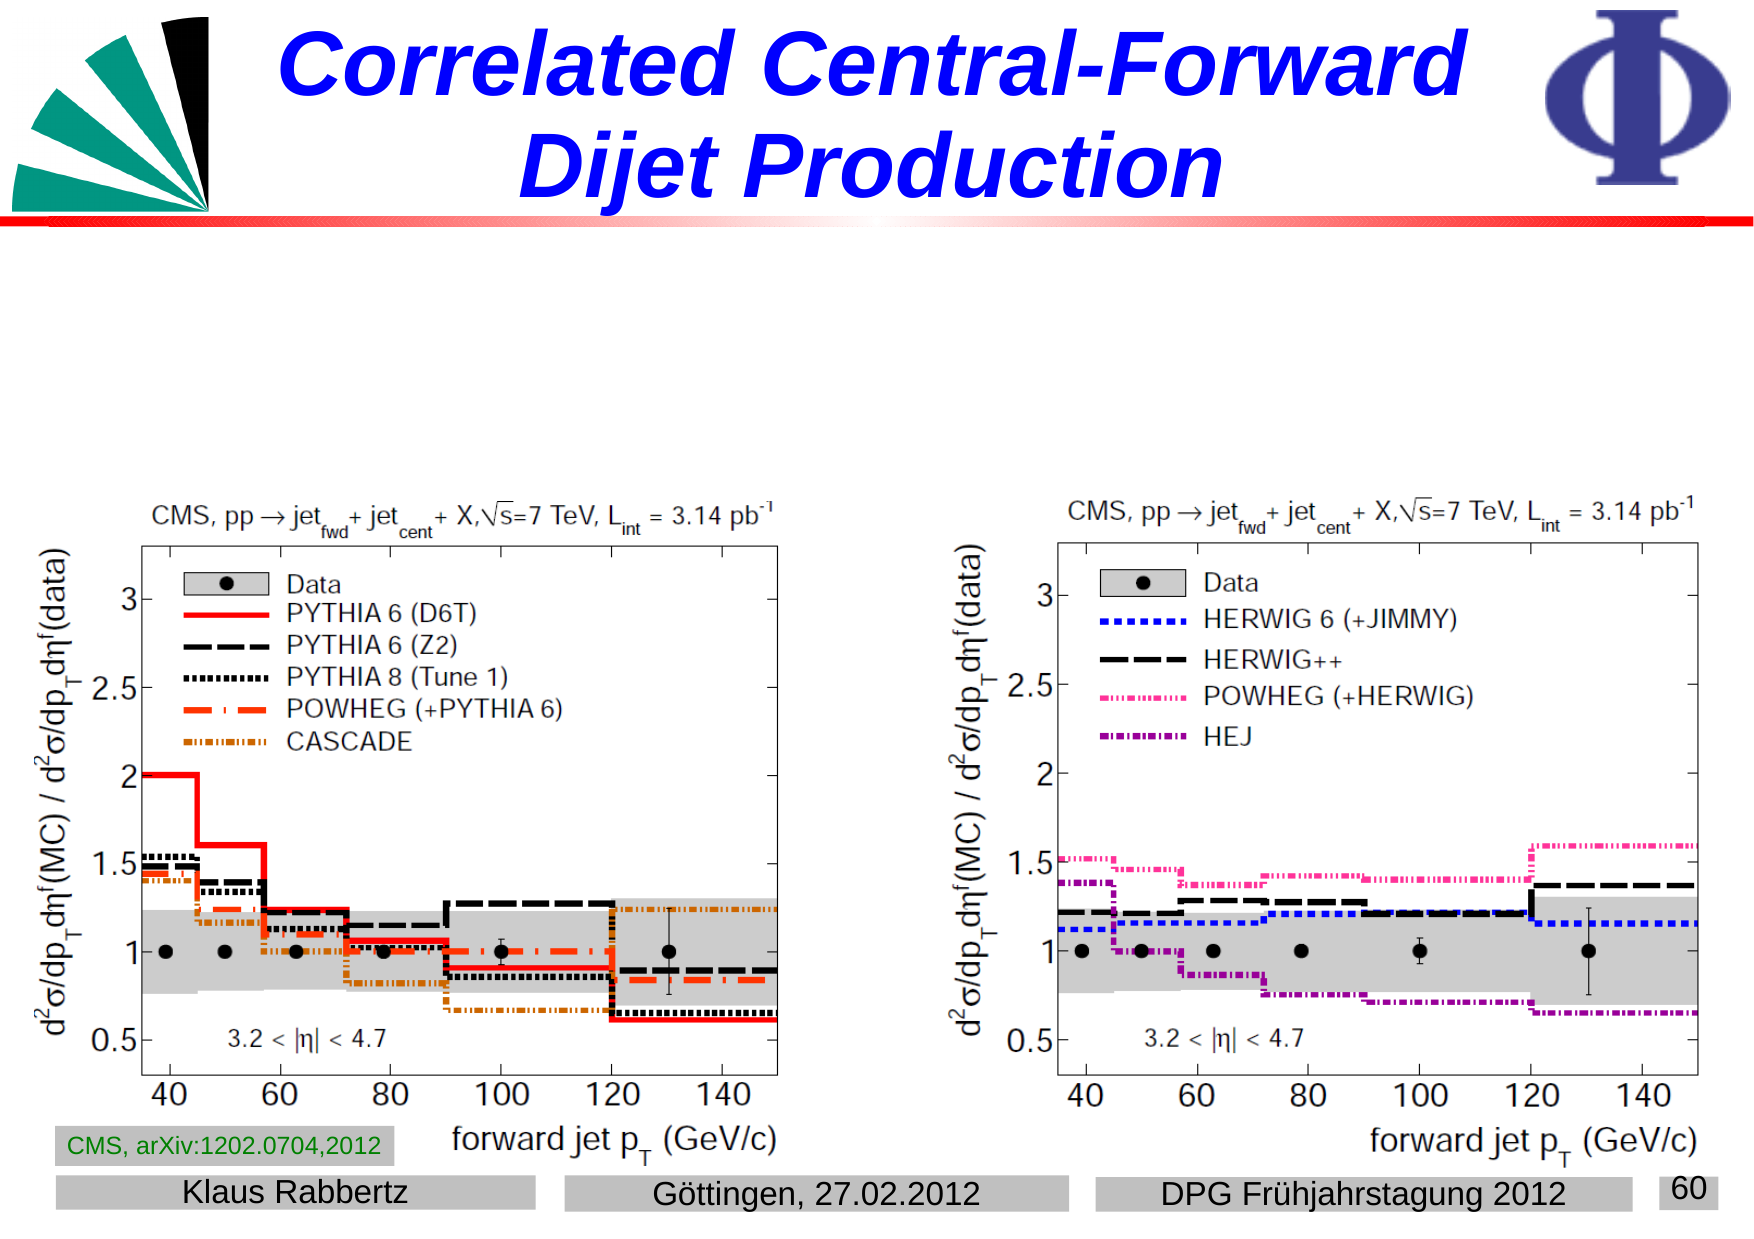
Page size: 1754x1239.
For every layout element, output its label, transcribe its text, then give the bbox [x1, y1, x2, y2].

text_box CMS, arXiv:1202.0704,2012 [55, 1125, 394, 1166]
picture [1545, 10, 1731, 185]
title Correlated Central-Forward Dijet Production [220, 11, 1525, 218]
picture [946, 491, 1704, 1172]
picture [34, 501, 790, 1166]
picture [12, 17, 209, 214]
